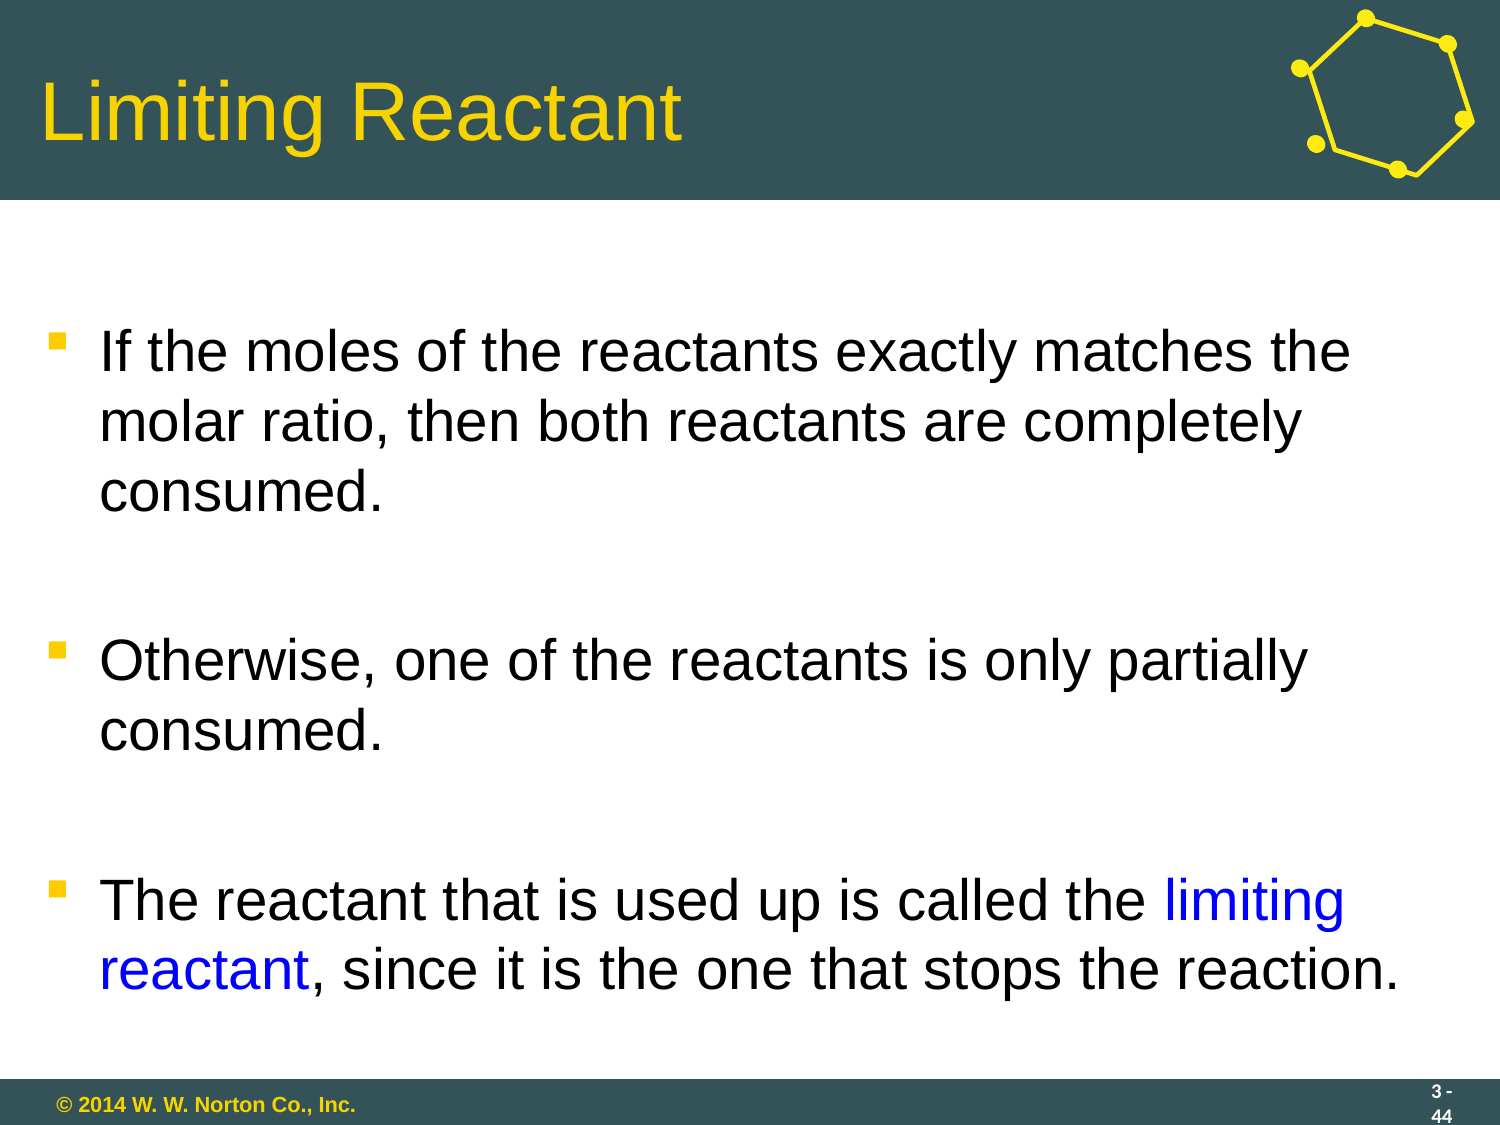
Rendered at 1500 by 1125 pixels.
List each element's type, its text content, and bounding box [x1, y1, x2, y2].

title Limiting Reactant [24, 19, 1105, 195]
list If the moles of the reactants exactly matches the molar ratio, then both reactants are completely consumed. Otherwise, one of the reactants is only partially consumed. The reactant that is used up is called the limiting reactant, since it is the one that stops the reaction. [30, 206, 1486, 1051]
slide_number 3 - <number> [1411, 1086, 1468, 1119]
